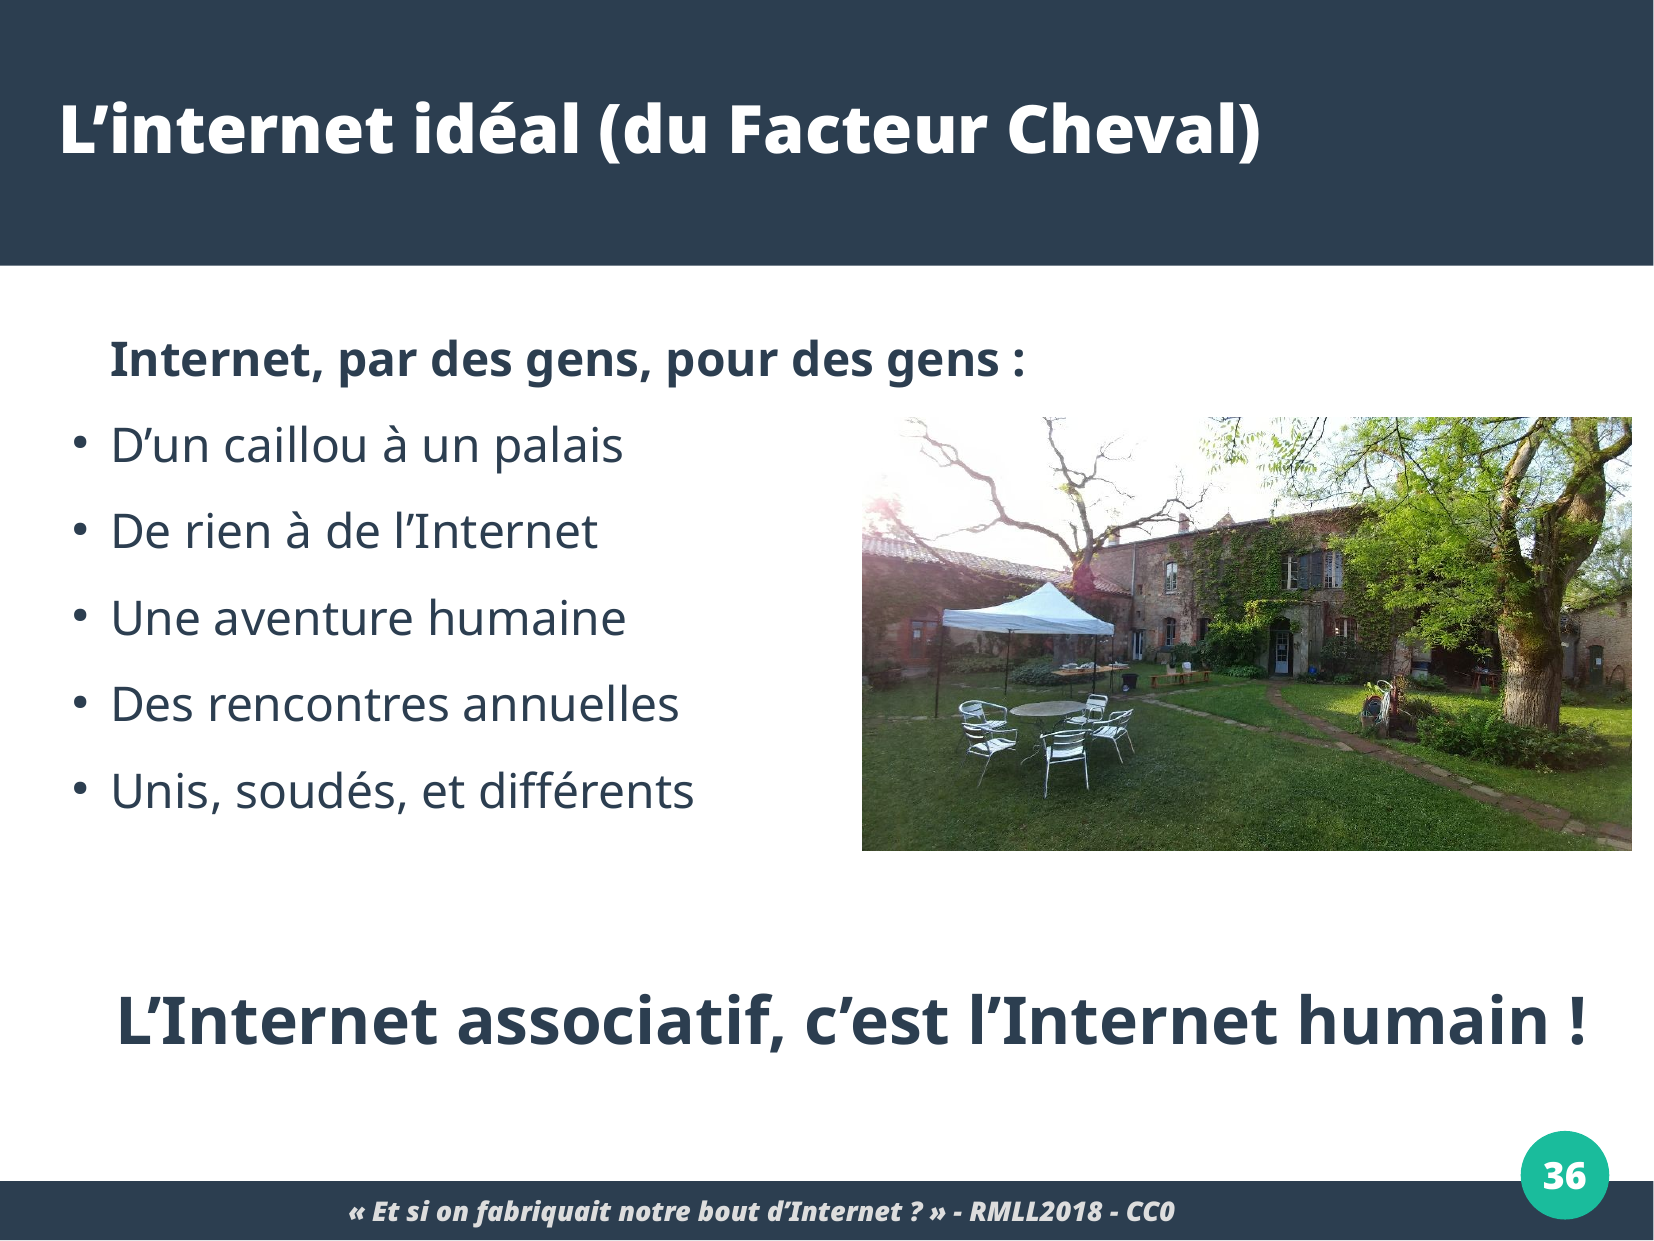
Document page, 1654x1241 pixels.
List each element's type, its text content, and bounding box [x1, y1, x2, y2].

list Internet, par des gens, pour des gens : D’un caillou à un palais De rien à de l’Internet Une aventure humaine Des rencontres annuelles Unis, soudés, et différents L’Internet associatif, c’est l’Internet humain ! [59, 324, 1595, 1152]
title L’internet idéal (du Facteur Cheval) [59, 49, 1595, 207]
picture [862, 417, 1632, 851]
